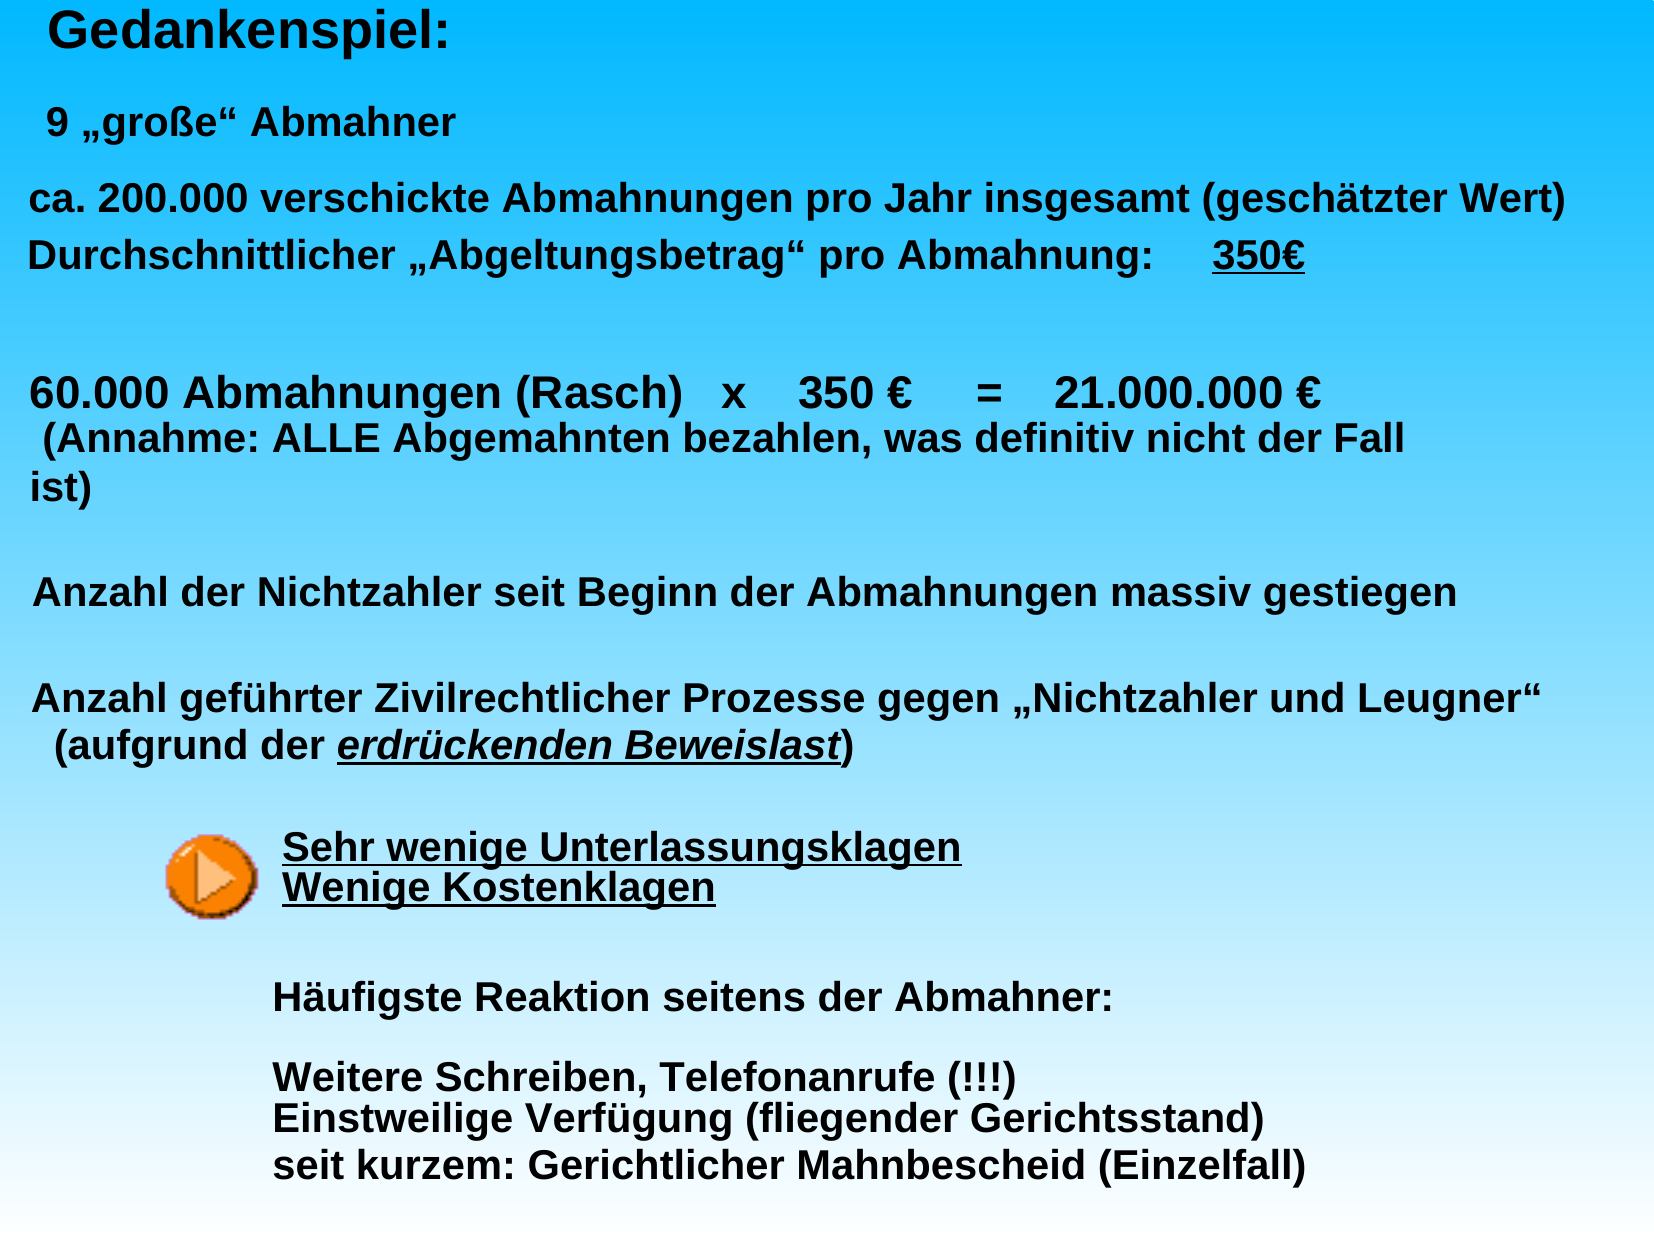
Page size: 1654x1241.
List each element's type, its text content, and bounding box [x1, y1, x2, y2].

text_box Anzahl der Nichtzahler seit Beginn der Abmahnungen massiv gestiegen [17, 566, 1494, 629]
text_box 60.000 Abmahnungen (Rasch) x 350 € = 21.000.000 € (Annahme: ALLE Abgemahnten bezahlen, was definitiv nicht der Fall ist)‏ [14, 365, 1493, 485]
text_box 9 „große“ Abmahner [19, 97, 492, 160]
text_box Durchschnittlicher „Abgeltungsbetrag“ pro Abmahnung: 350€ [12, 230, 1341, 293]
text_box Anzahl geführter Zivilrechtlicher Prozesse gegen „Nichtzahler und Leugner“ (aufgrund der erdrückenden Beweislast)‏ [16, 672, 1580, 783]
picture [161, 830, 262, 926]
text_box ca. 200.000 verschickte Abmahnungen pro Jahr insgesamt (geschätzter Wert)‏ [13, 165, 1602, 228]
text_box Gedankenspiel: [27, 0, 502, 82]
text_box Häufigste Reaktion seitens der Abmahner: Weitere Schreiben, Telefonanrufe (!!!) Einstweilige Verfügung (fliegender Gerichtsstand) seit kurzem: Gerichtlicher Mahnbescheid (Einzelfall)‏ [257, 971, 1396, 1177]
text_box Sehr wenige Unterlassungsklagen Wenige Kostenklagen [267, 821, 1387, 945]
